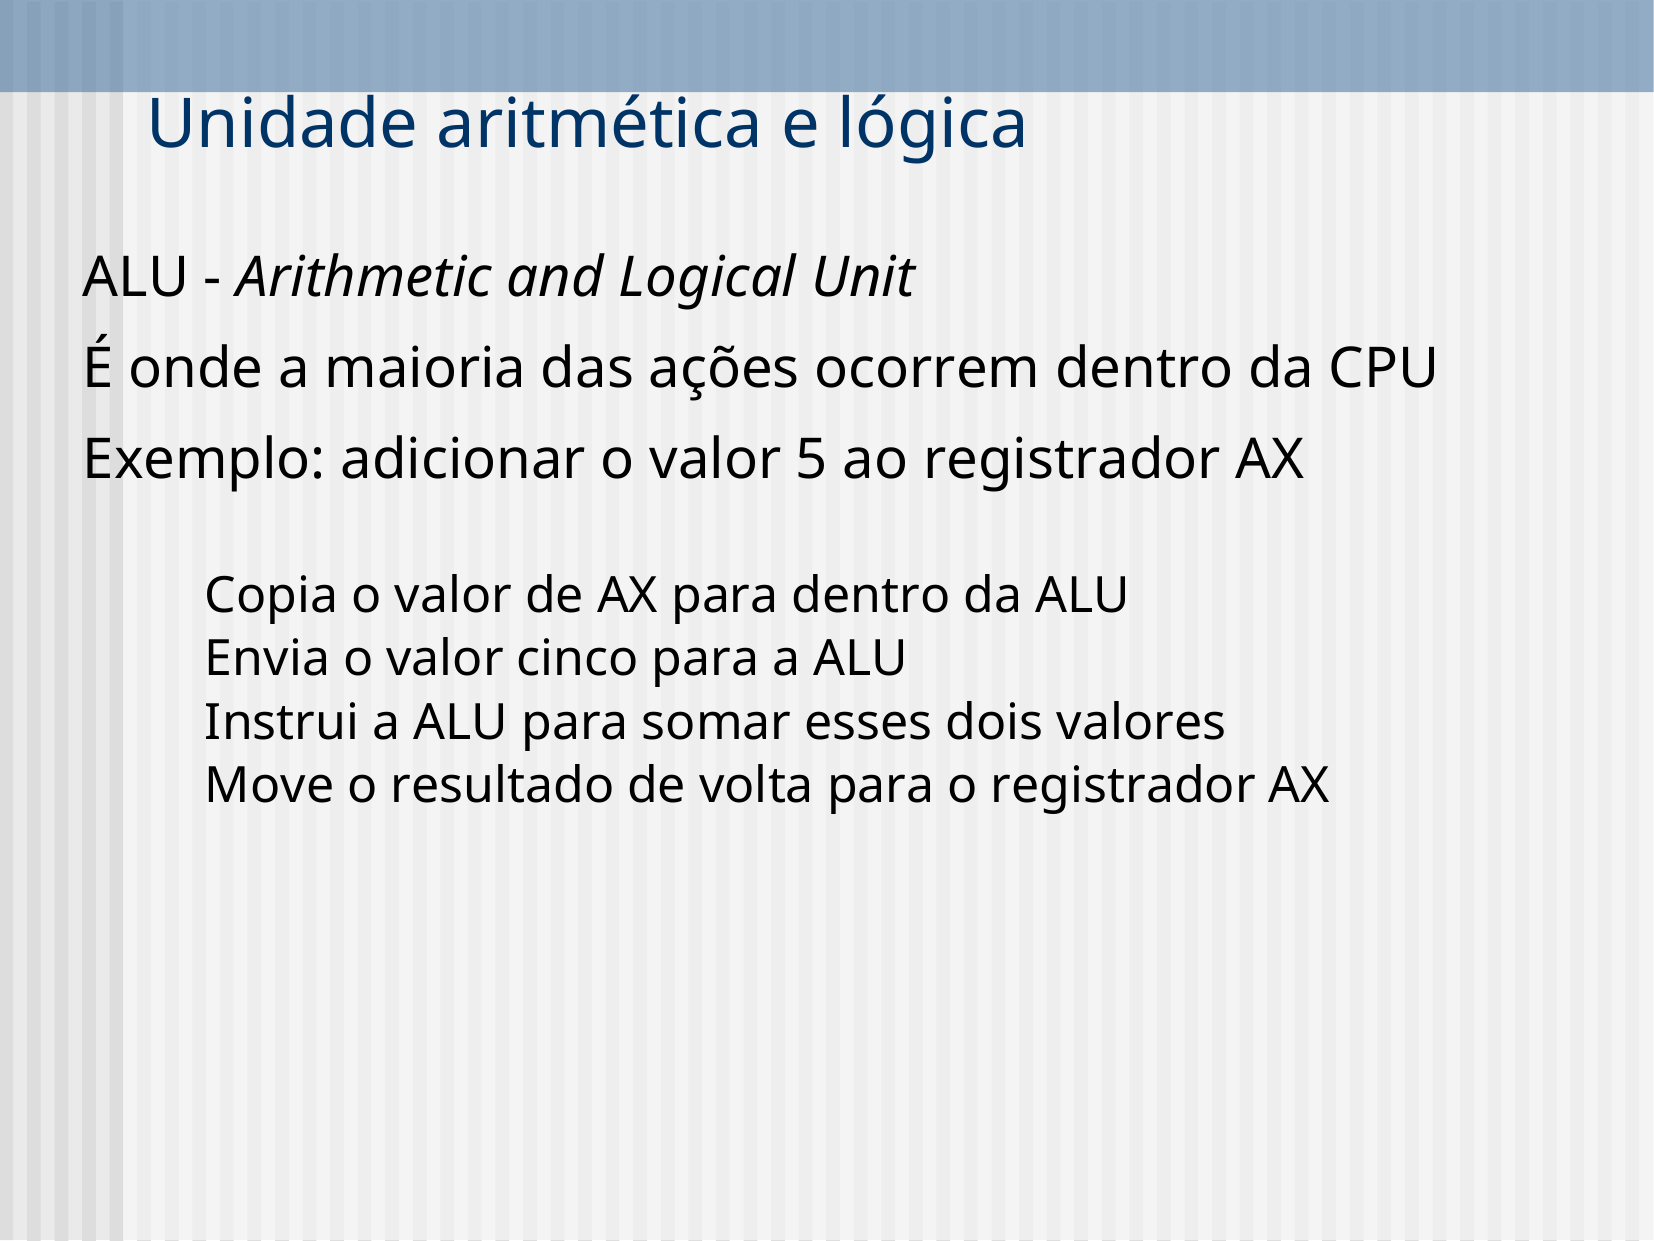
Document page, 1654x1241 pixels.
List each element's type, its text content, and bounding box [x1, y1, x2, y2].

title Unidade aritmética e lógica [146, 36, 1536, 204]
list ALU - Arithmetic and Logical Unit É onde a maioria das ações ocorrem dentro da CPU Exemplo: adicionar o valor 5 ao registrador AX [82, 236, 1571, 562]
text_box Copia o valor de AX para dentro da ALU Envia o valor cinco para a ALU Instrui a ALU para somar esses dois valores Move o resultado de volta para o registrador AX [177, 553, 1536, 798]
